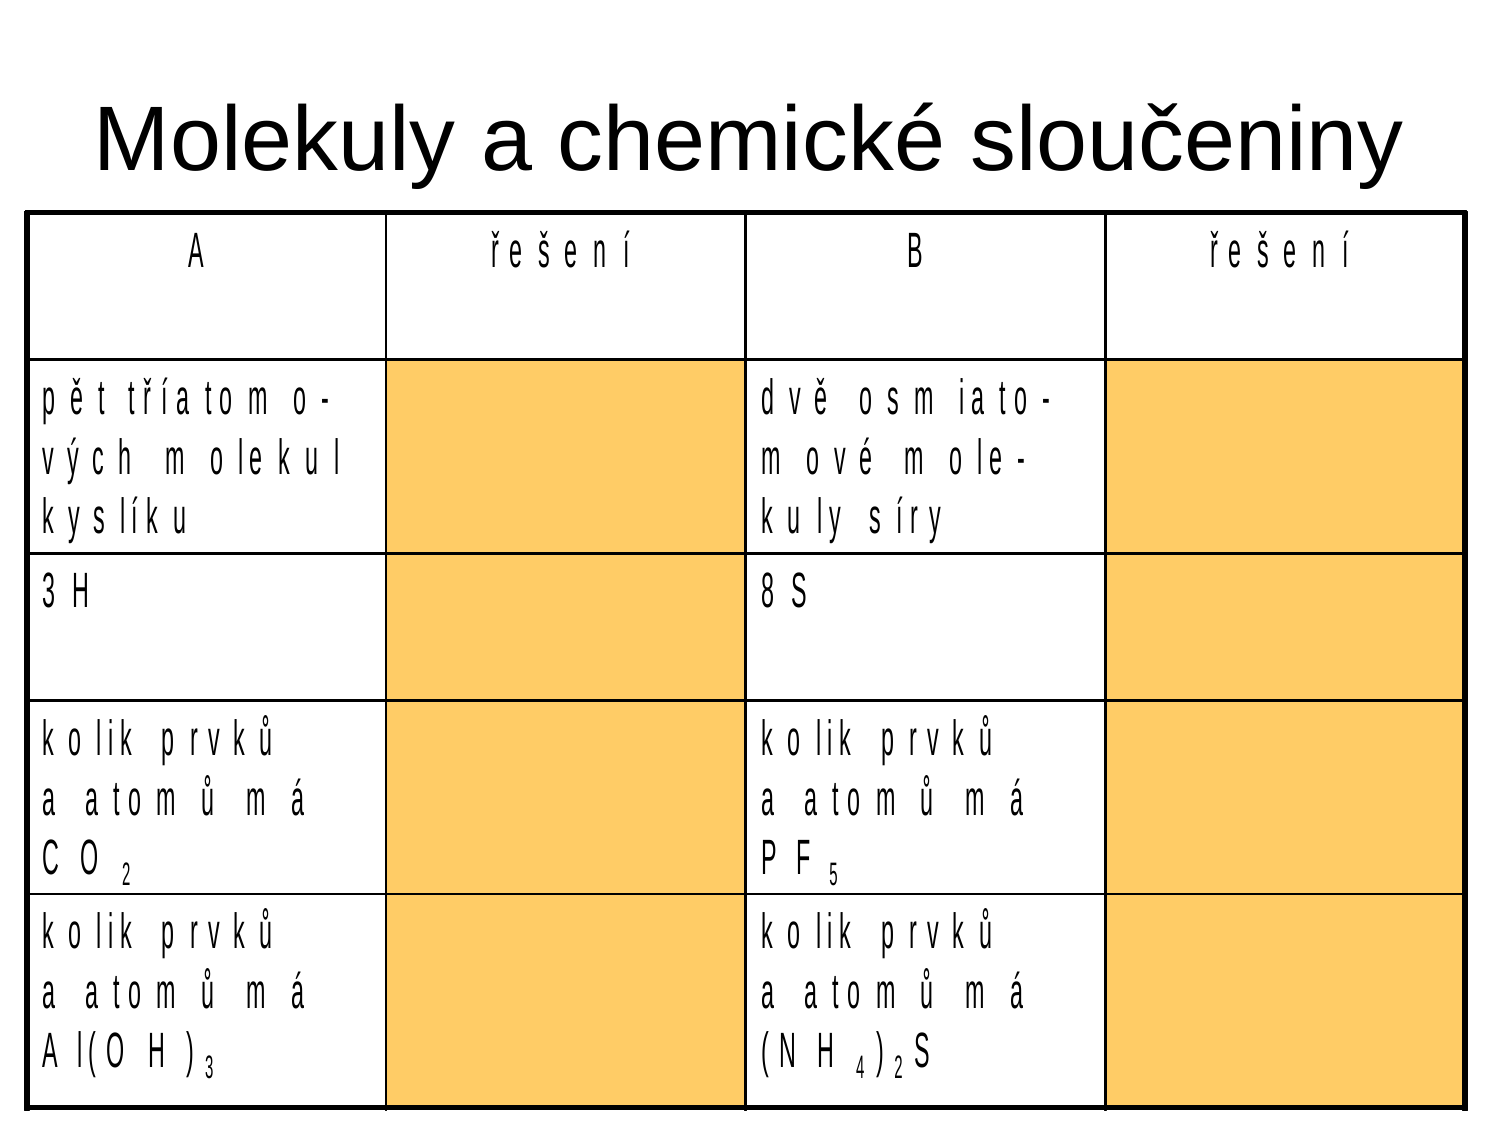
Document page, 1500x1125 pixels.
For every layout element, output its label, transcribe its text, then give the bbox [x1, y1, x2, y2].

title Molekuly a chemické sloučeniny [75, 45, 1426, 194]
picture [5, 194, 1483, 1125]
